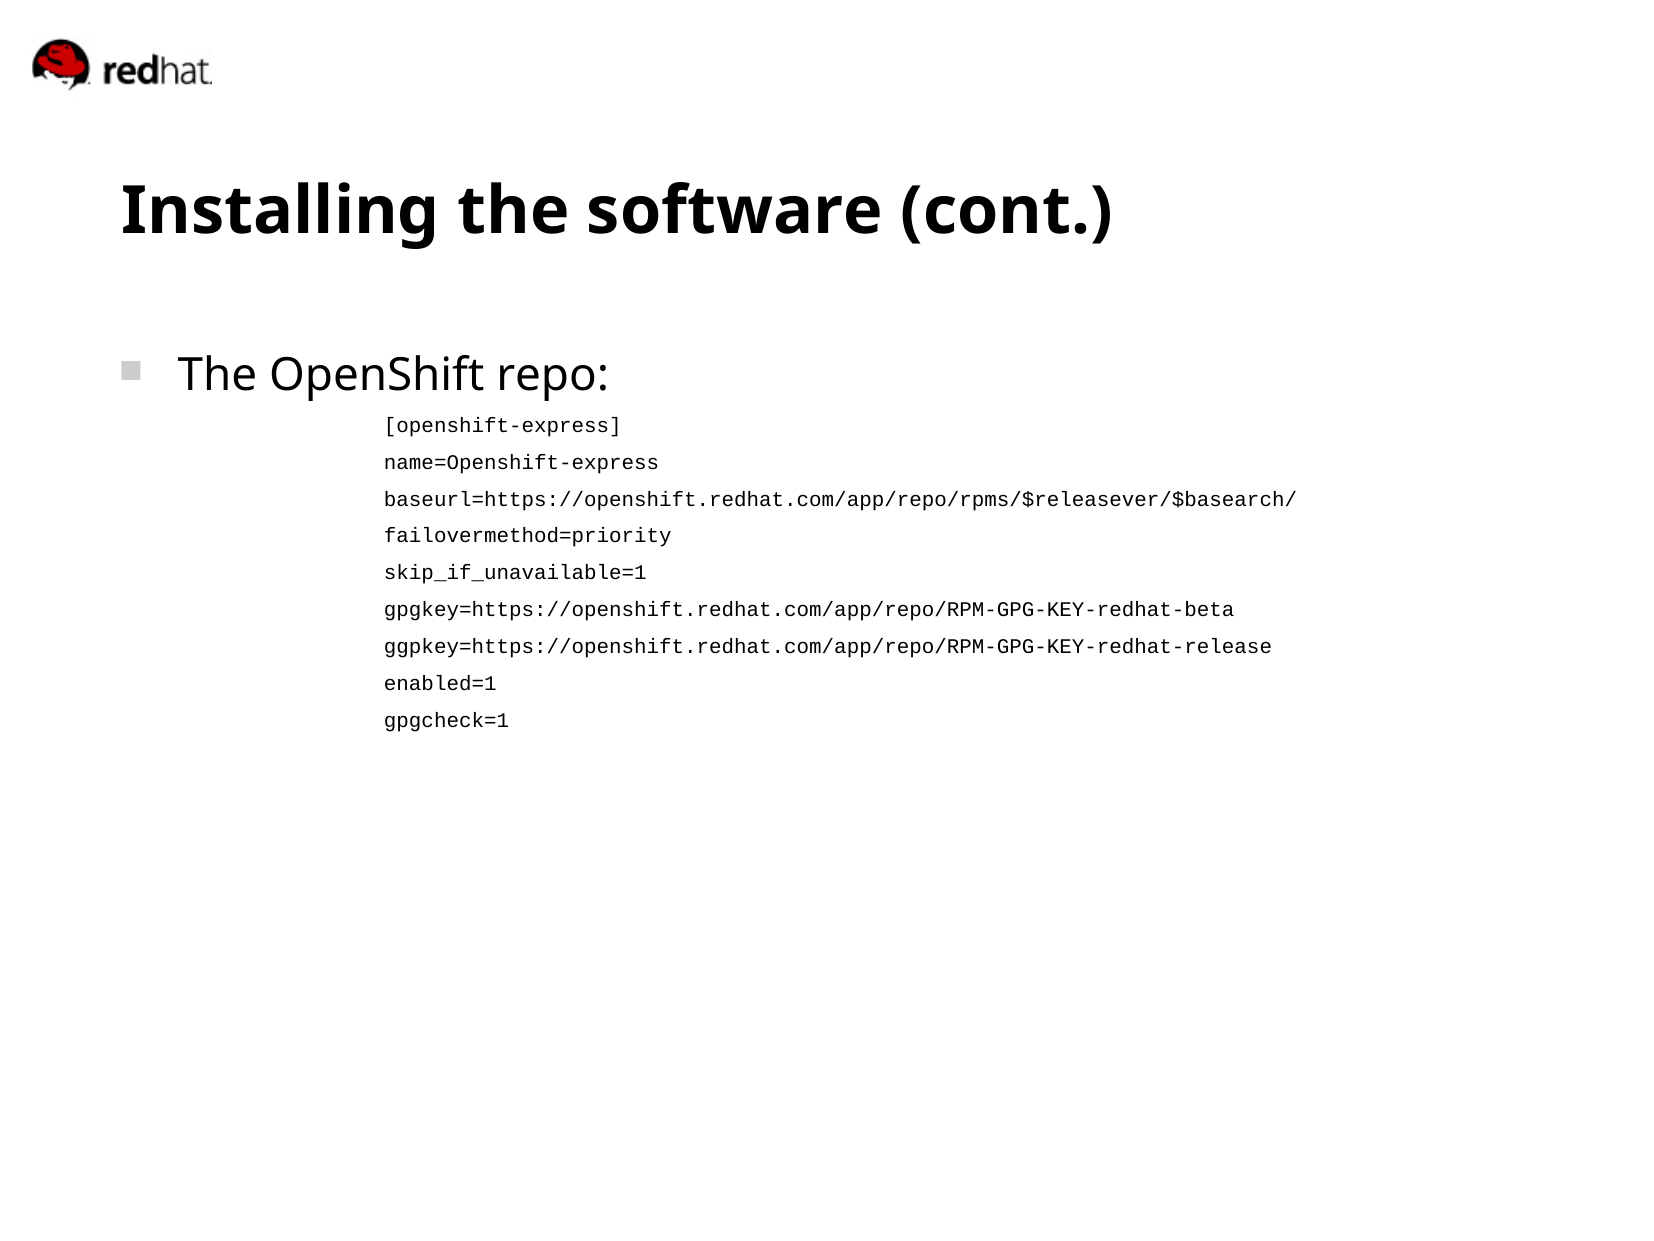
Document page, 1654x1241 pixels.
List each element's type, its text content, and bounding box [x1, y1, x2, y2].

list The OpenShift repo: [openshift-express] name=Openshift-express baseurl=https://openshift.redhat.com/app/repo/rpms/$releasever/$basearch/ failovermethod=priority skip_if_unavailable=1 gpgkey=https://openshift.redhat.com/app/repo/RPM-GPG-KEY-redhat-beta ggpkey=https://openshift.redhat.com/app/repo/RPM-GPG-KEY-redhat-release enabled=1 gpgcheck=1 [121, 344, 1534, 1127]
title Installing the software (cont.) [121, 102, 1534, 310]
